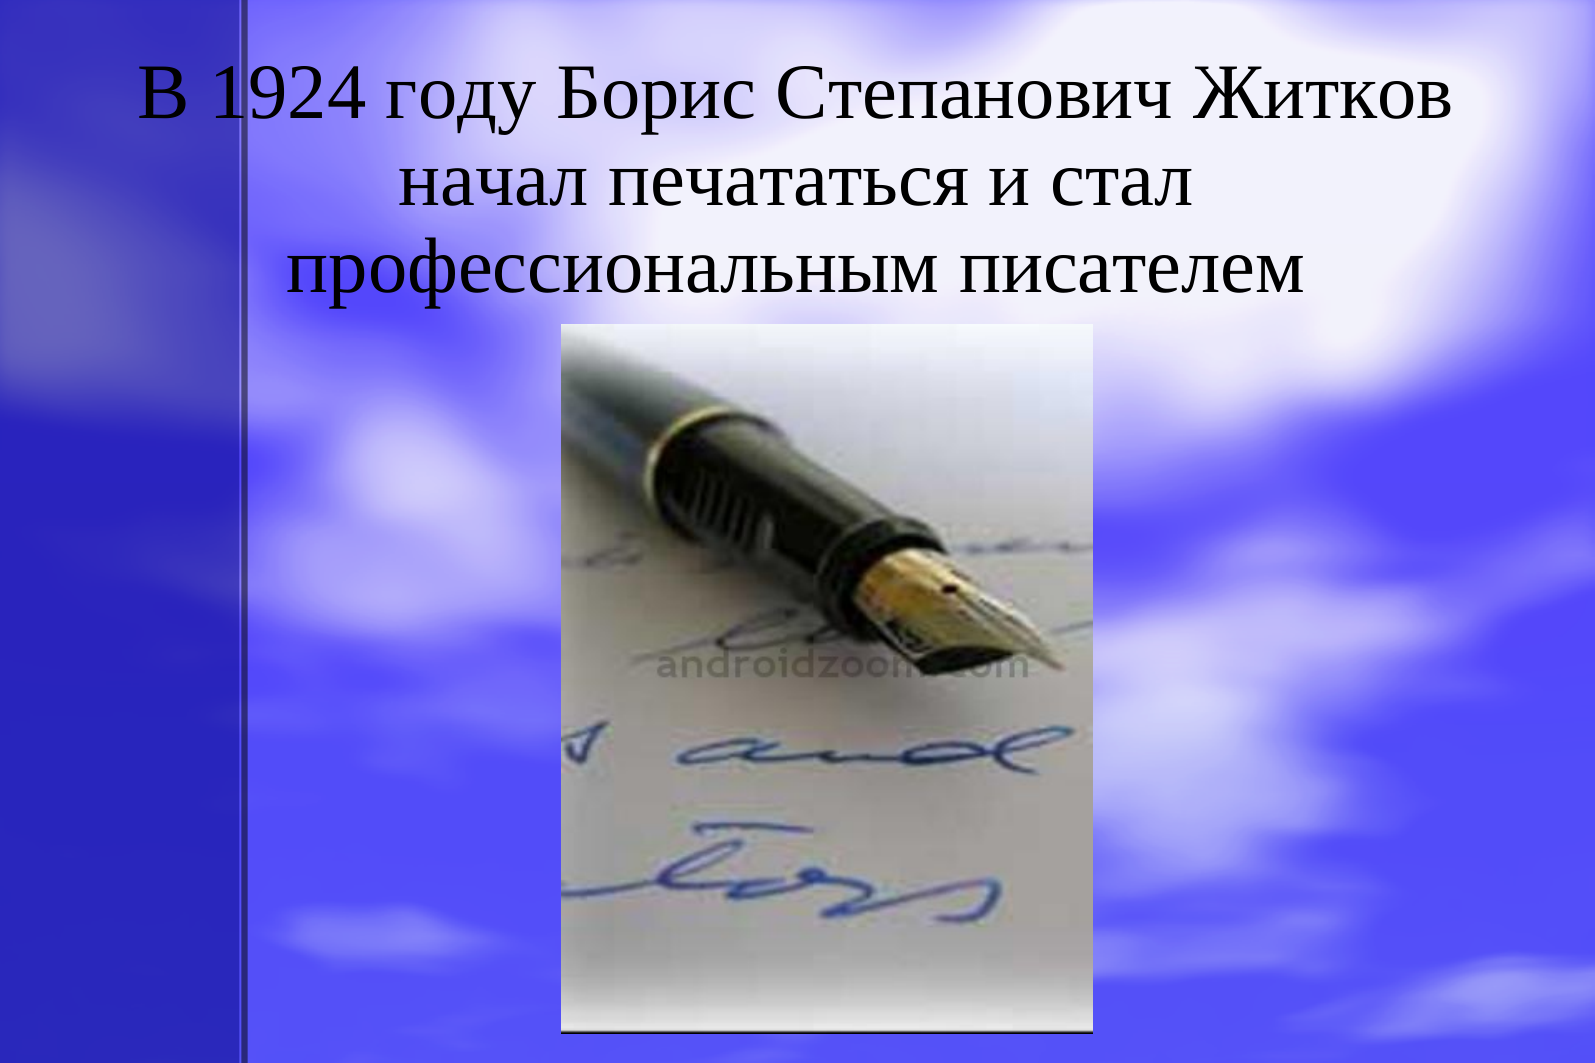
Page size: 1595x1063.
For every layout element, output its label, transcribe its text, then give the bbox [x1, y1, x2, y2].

picture [561, 324, 1093, 1034]
title В 1924 году Борис Степанович Житков начал печататься и стал профессиональным писателем [115, 48, 1478, 310]
